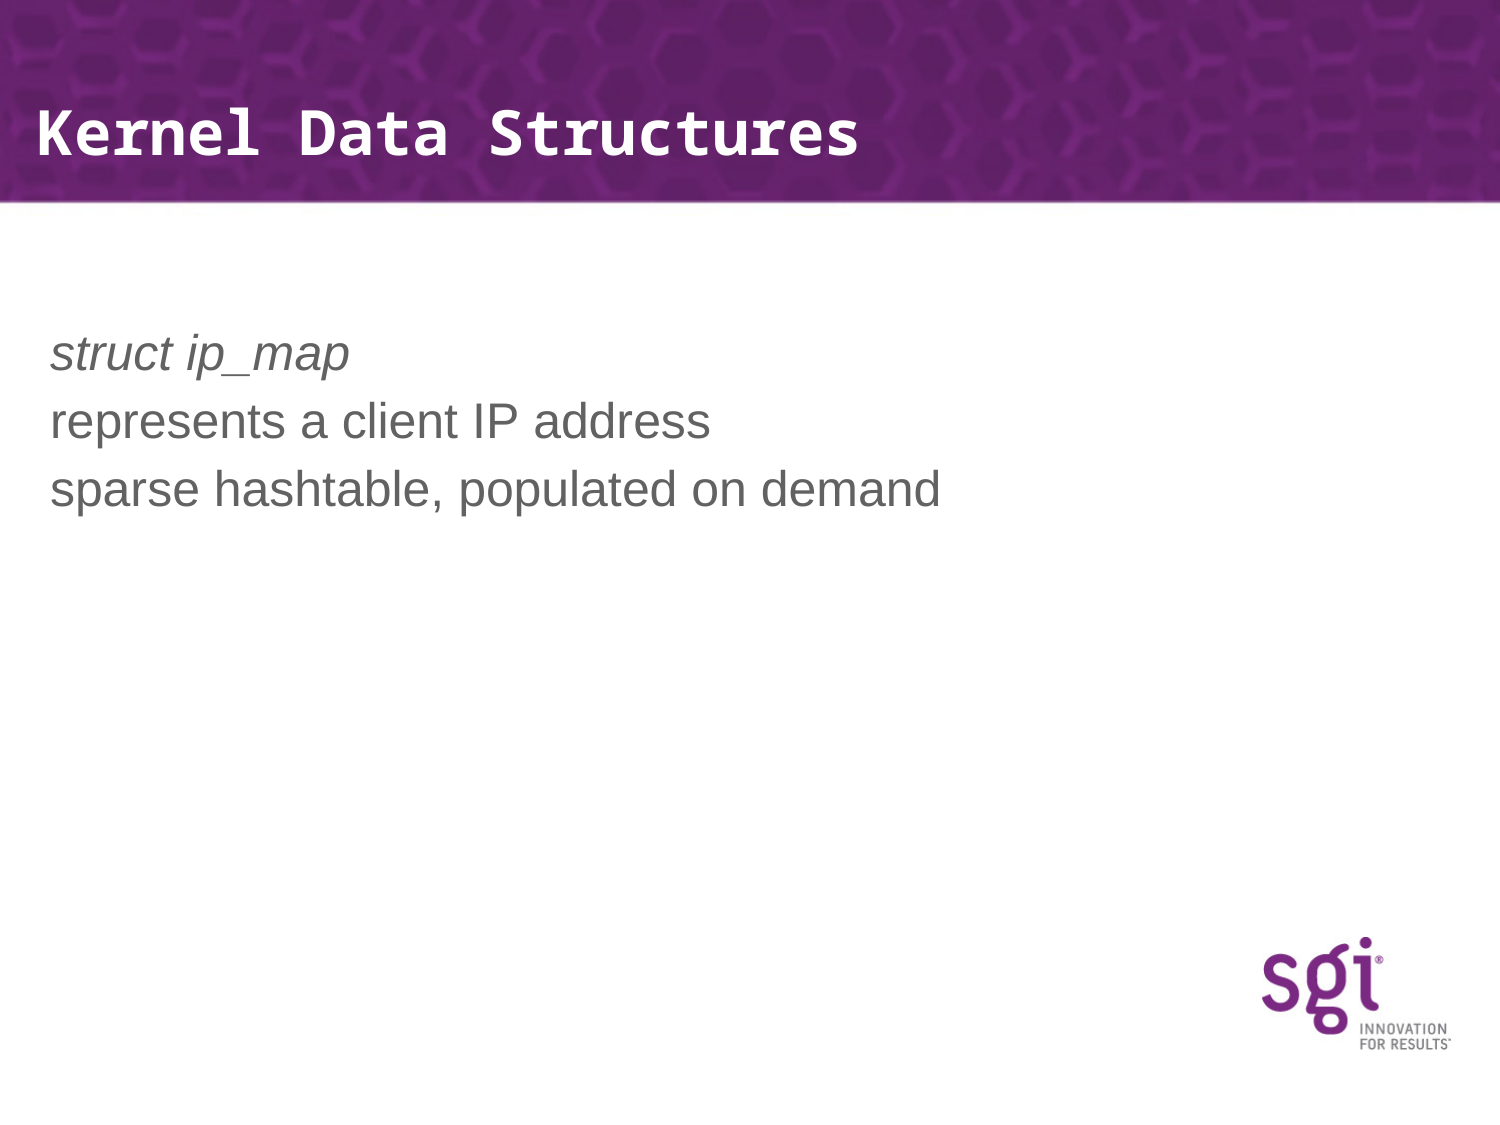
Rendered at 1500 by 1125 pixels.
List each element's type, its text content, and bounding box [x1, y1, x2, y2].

list struct ip_map represents a client IP address sparse hashtable, populated on demand [50, 324, 1326, 848]
picture [0, 0, 1500, 1050]
title Kernel Data Structures [37, 37, 1313, 226]
